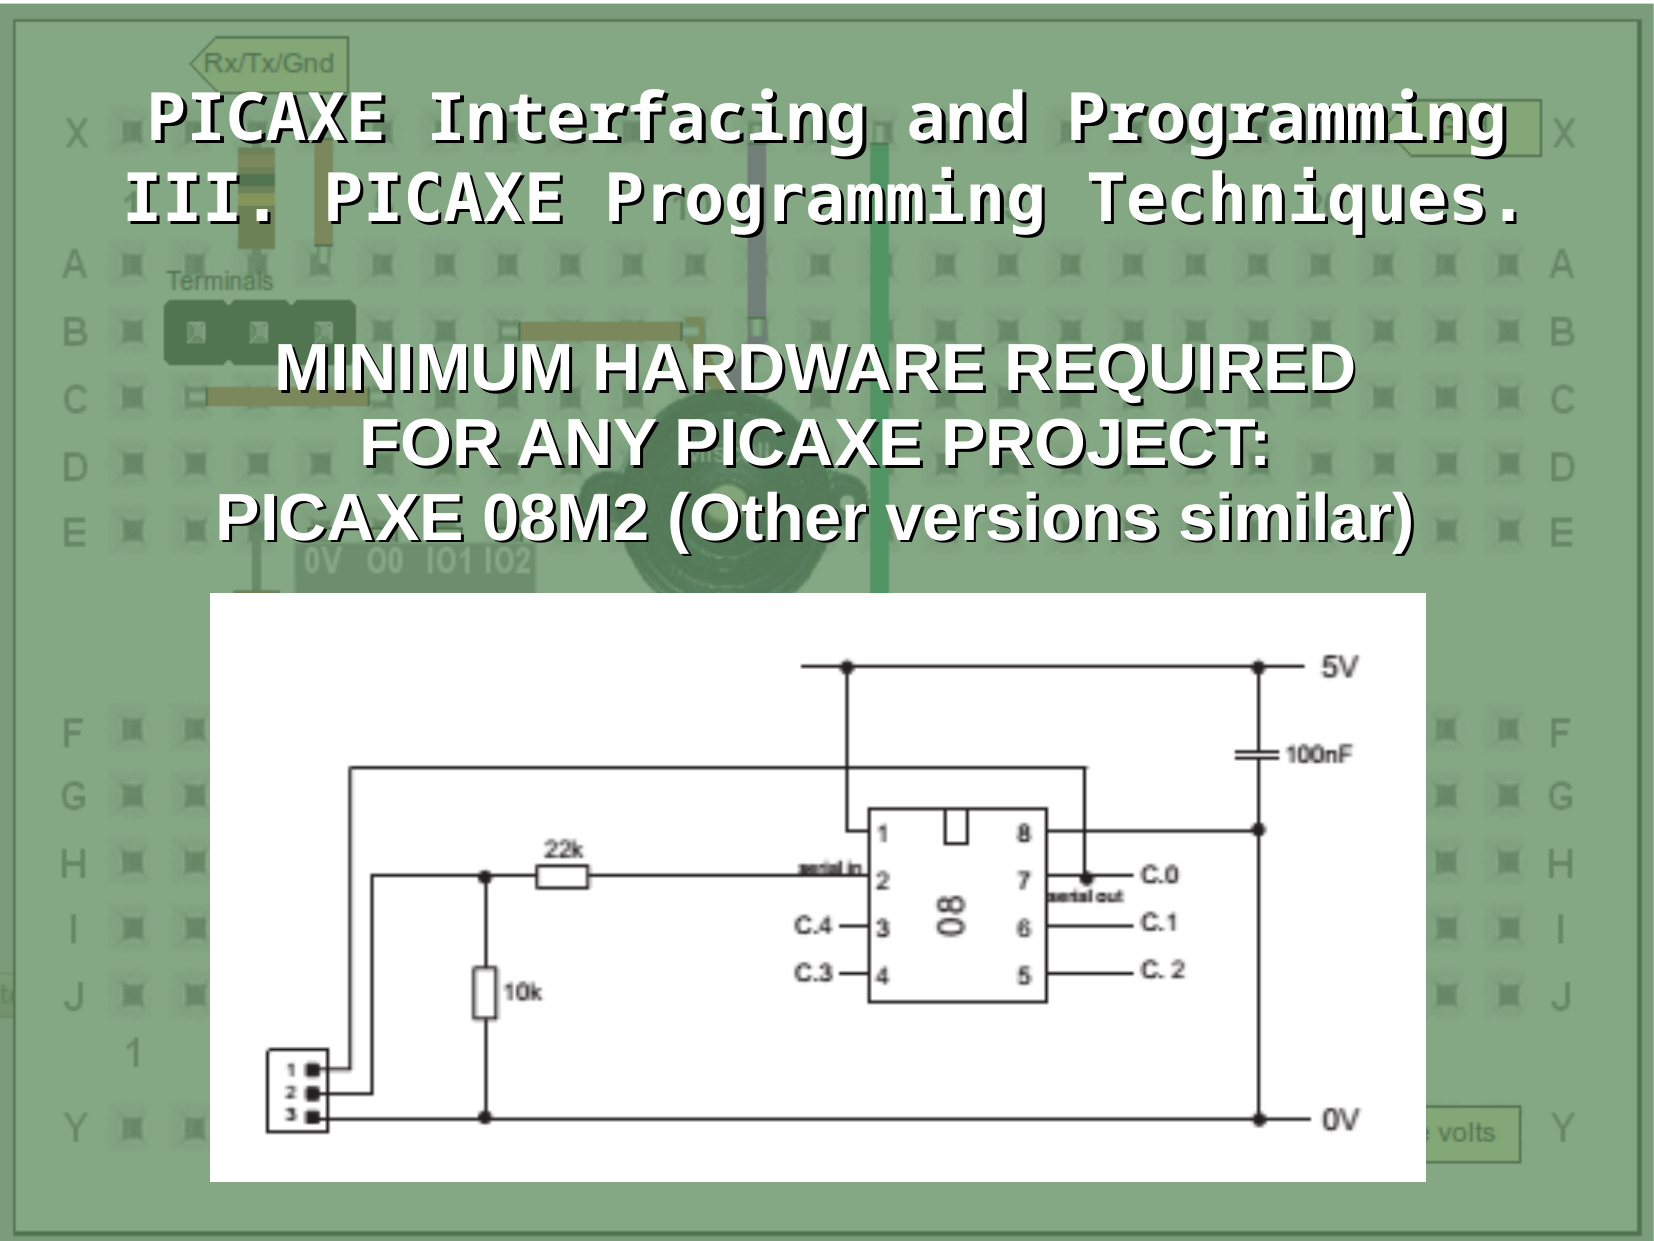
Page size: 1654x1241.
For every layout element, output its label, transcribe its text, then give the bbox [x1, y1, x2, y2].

text_box [71, 304, 1561, 1180]
title PICAXE Interfacing and Programming III. PICAXE Programming Techniques. [82, 37, 1571, 269]
picture [0, 3, 1654, 1241]
